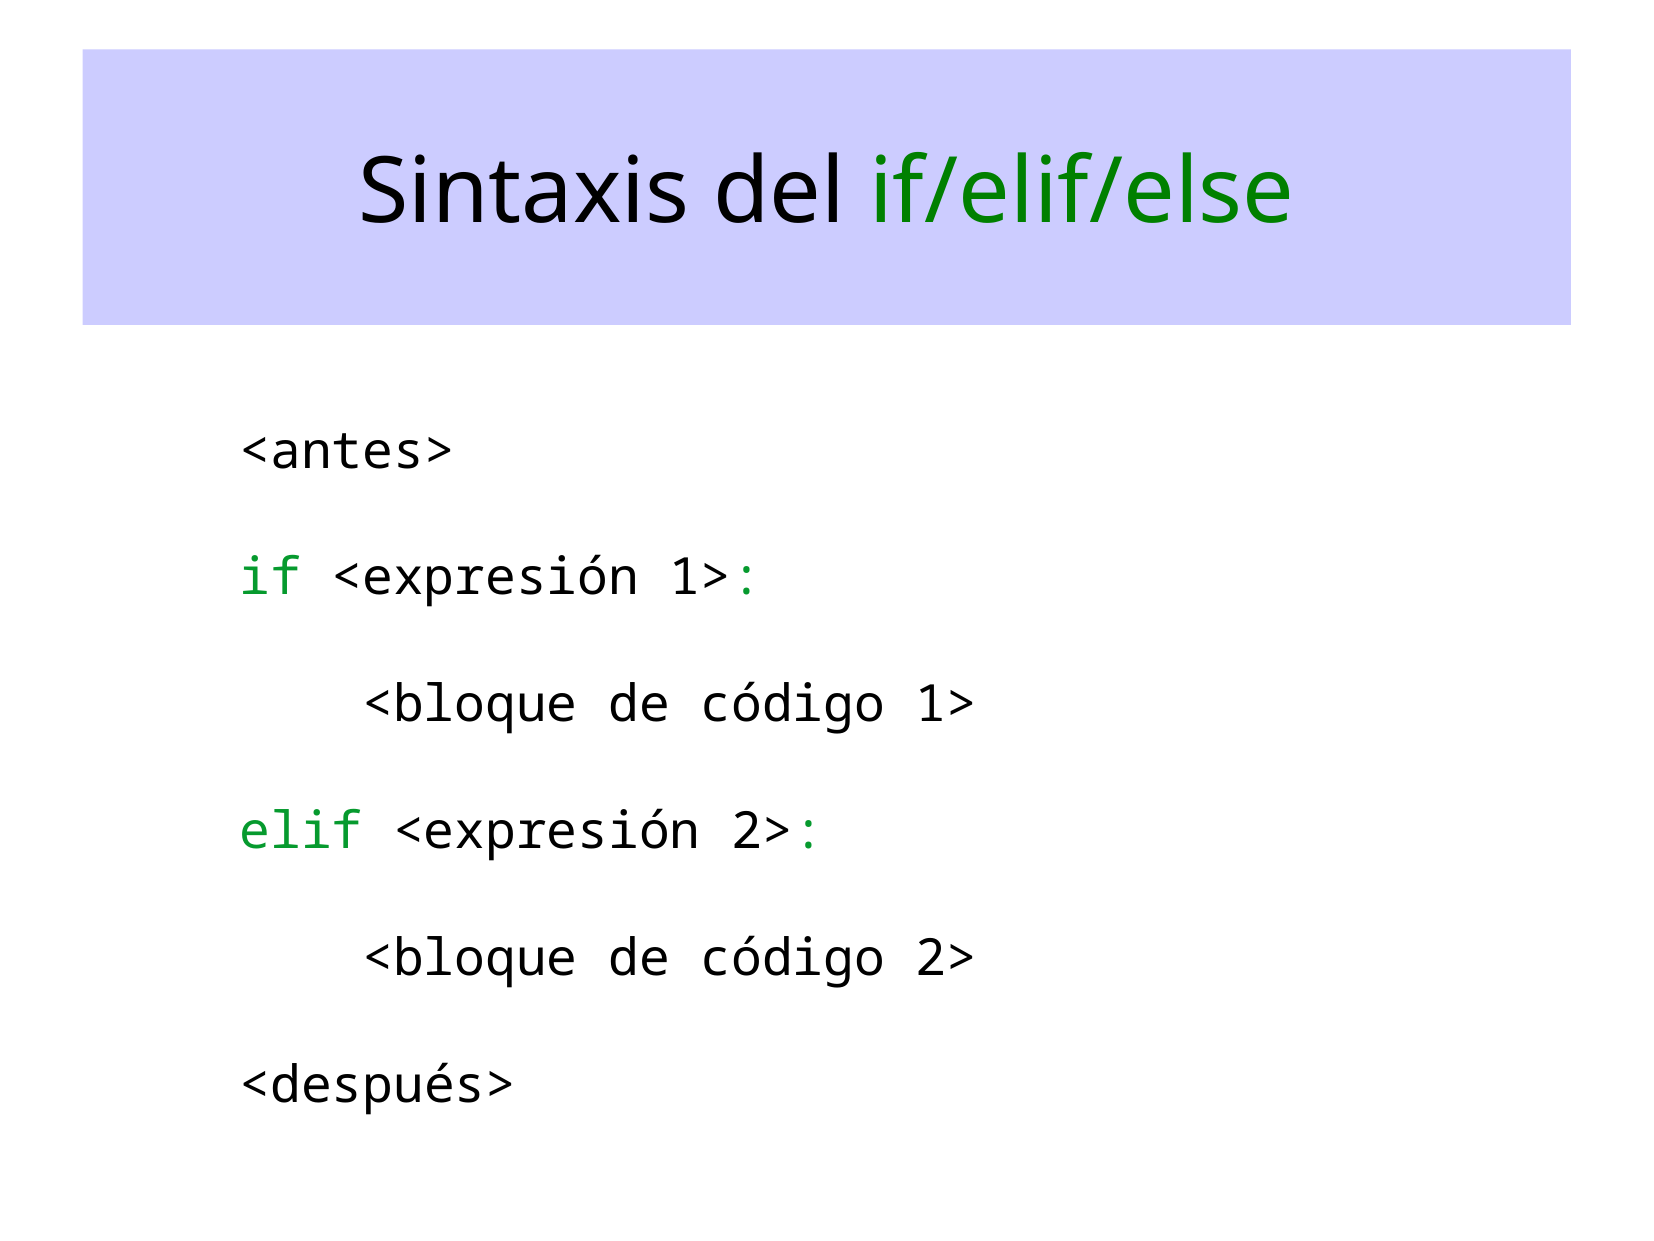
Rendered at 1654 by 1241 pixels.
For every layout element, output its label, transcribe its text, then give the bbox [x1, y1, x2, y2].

list <antes> if <expresión 1>: <bloque de código 1> elif <expresión 2>: <bloque de código 2> <después> [177, 413, 1365, 1123]
title Sintaxis del if/elif/else [82, 49, 1571, 325]
